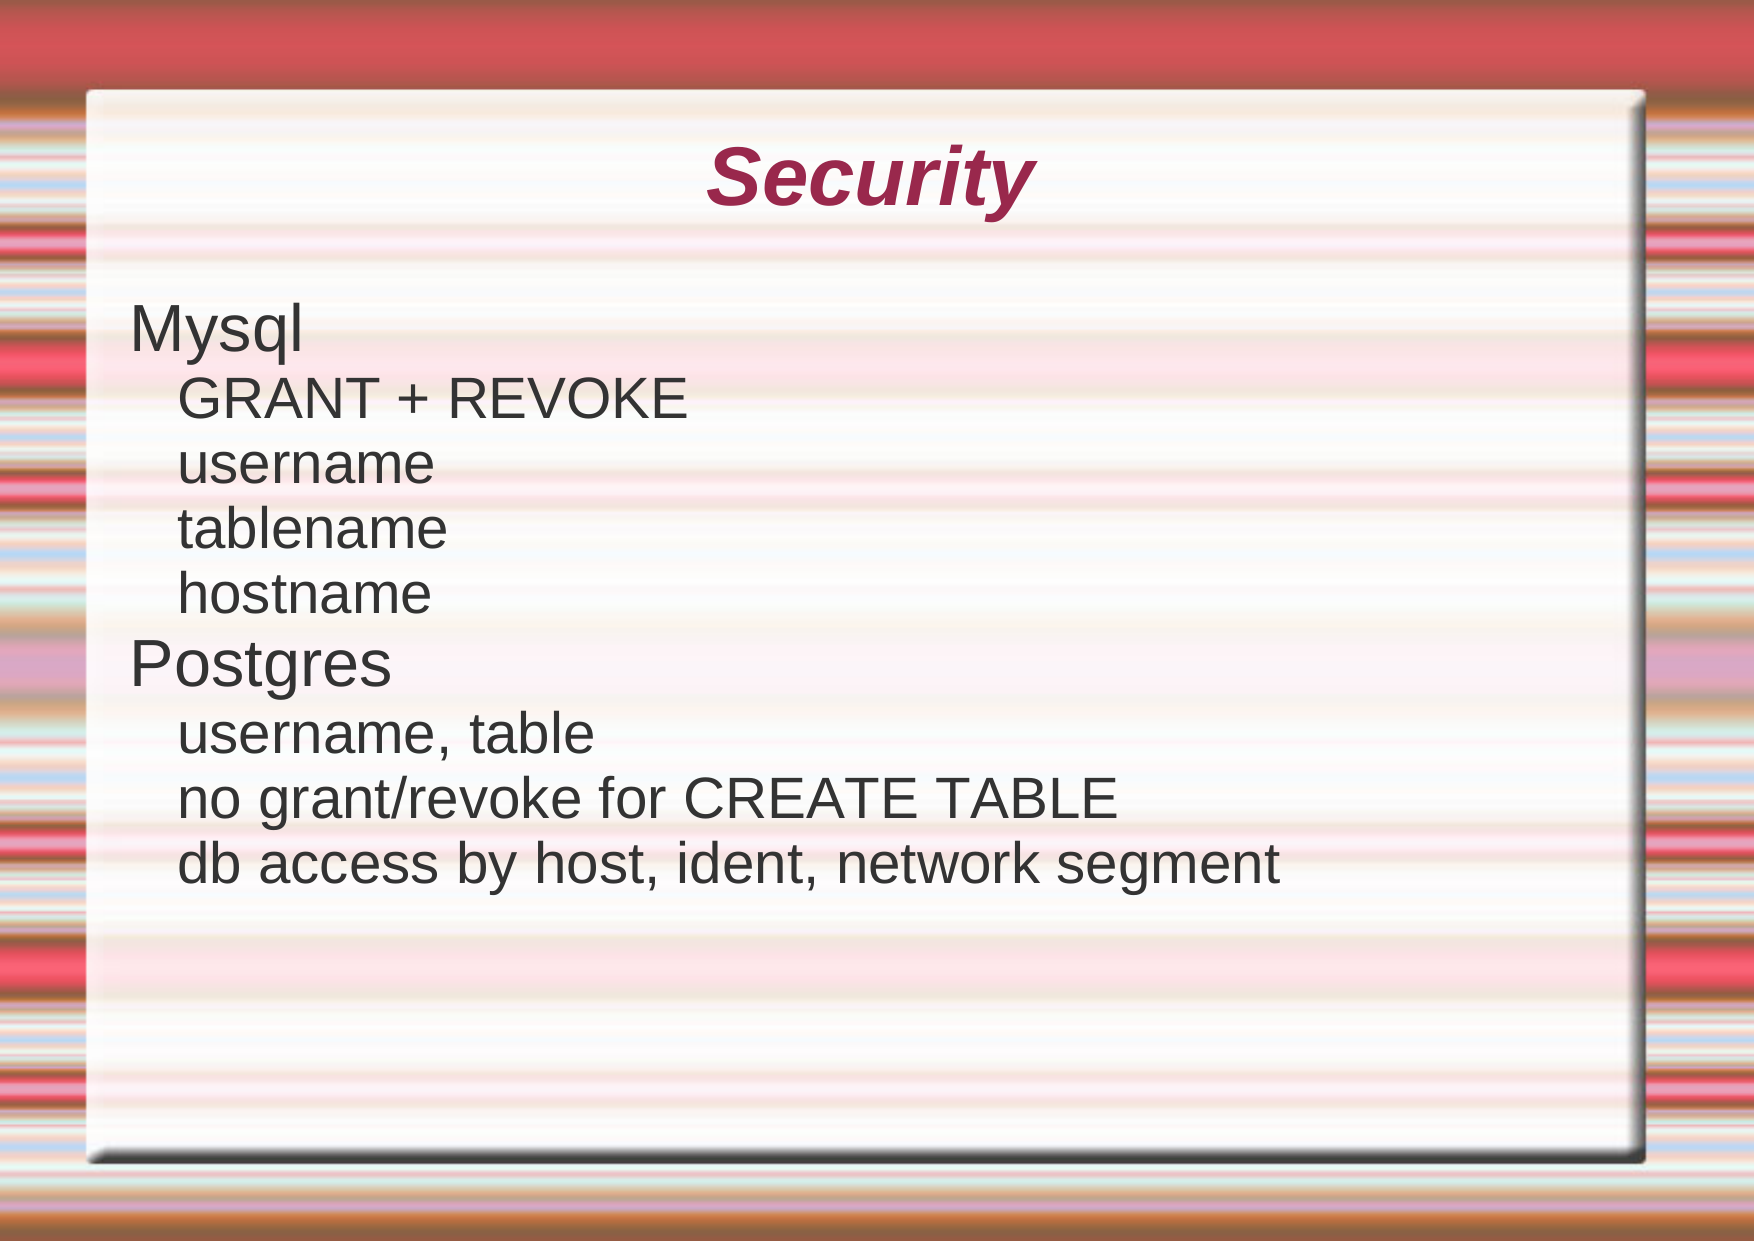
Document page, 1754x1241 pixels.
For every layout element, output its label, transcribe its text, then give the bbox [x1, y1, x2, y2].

list Mysql GRANT + REVOKE username tablename hostname Postgres username, table no grant/revoke for CREATE TABLE db access by host, ident, network segment [118, 291, 1625, 1001]
title Security [118, 88, 1625, 266]
picture [0, 0, 1754, 1241]
